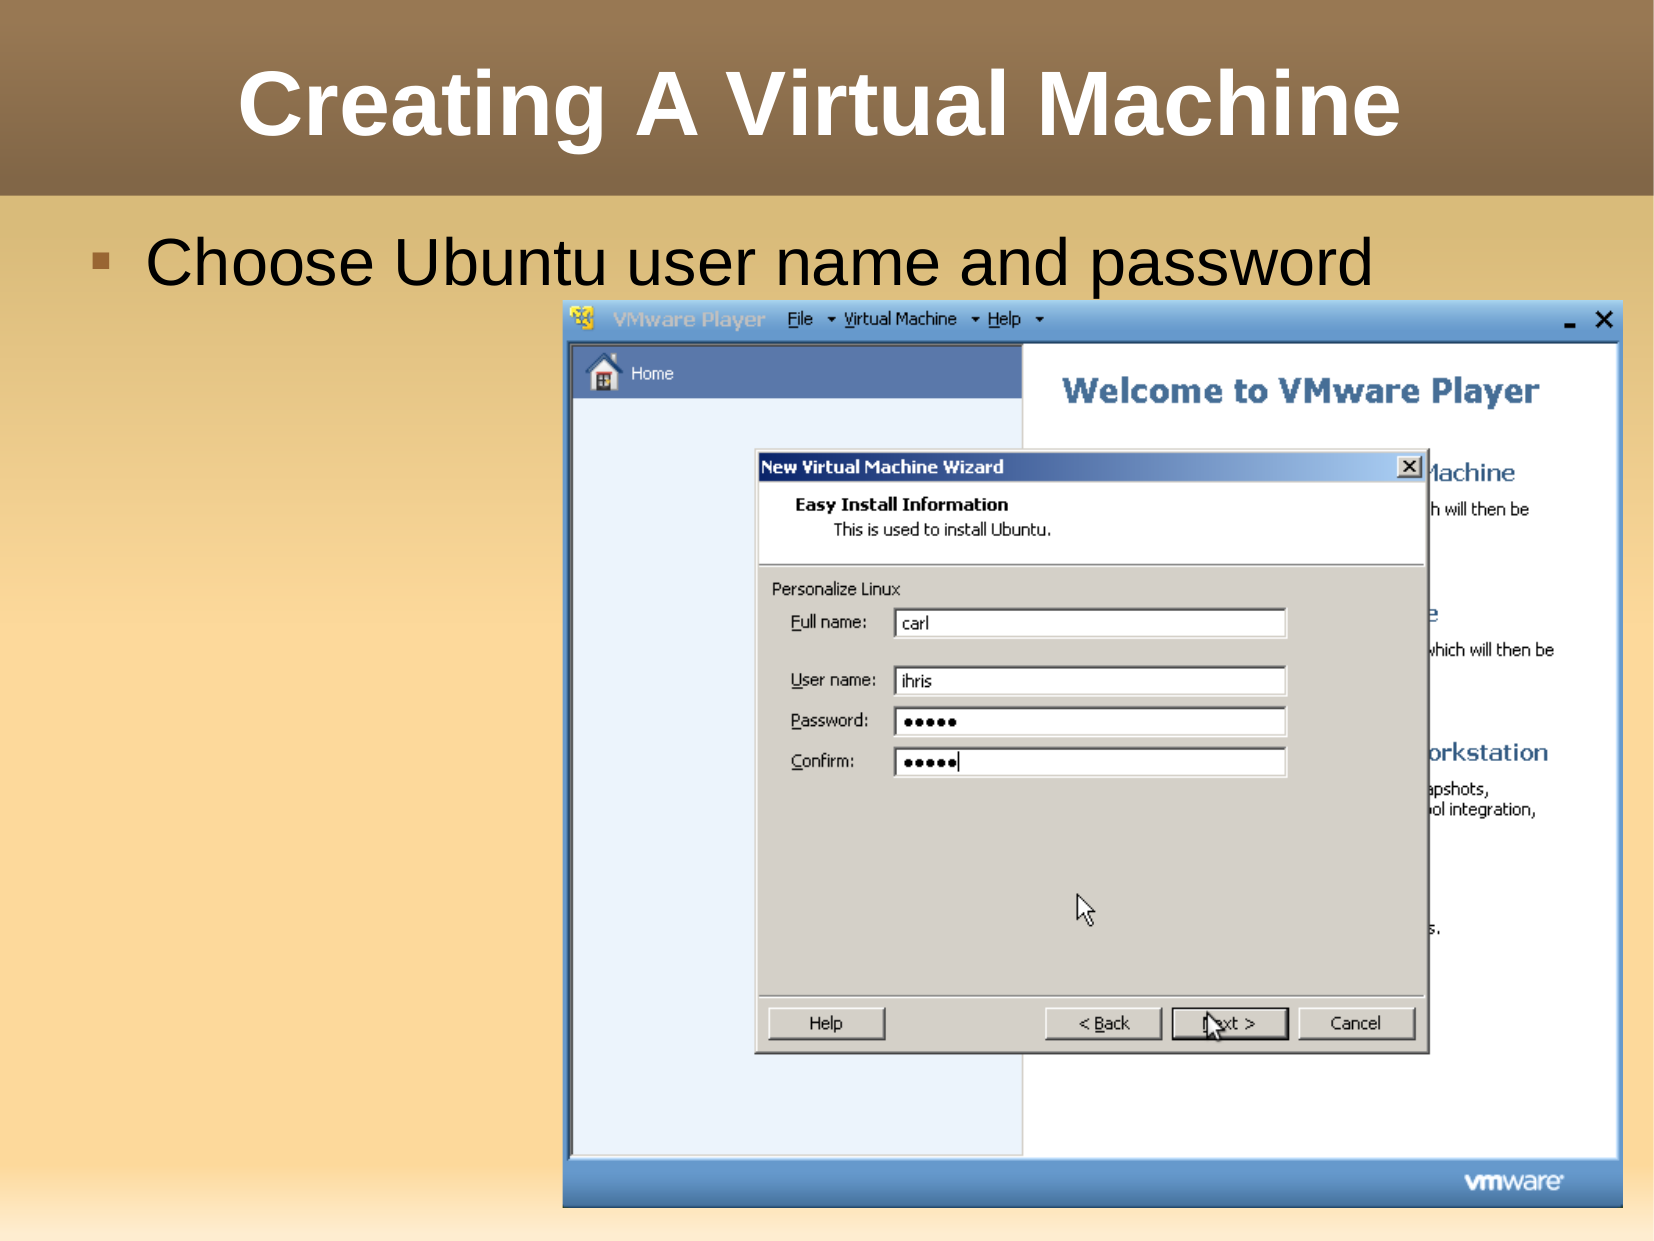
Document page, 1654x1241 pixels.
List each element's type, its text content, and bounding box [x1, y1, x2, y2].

title Creating A Virtual Machine [76, 7, 1565, 200]
list Choose Ubuntu user name and password [75, 225, 1564, 1029]
picture [0, 0, 1654, 1241]
